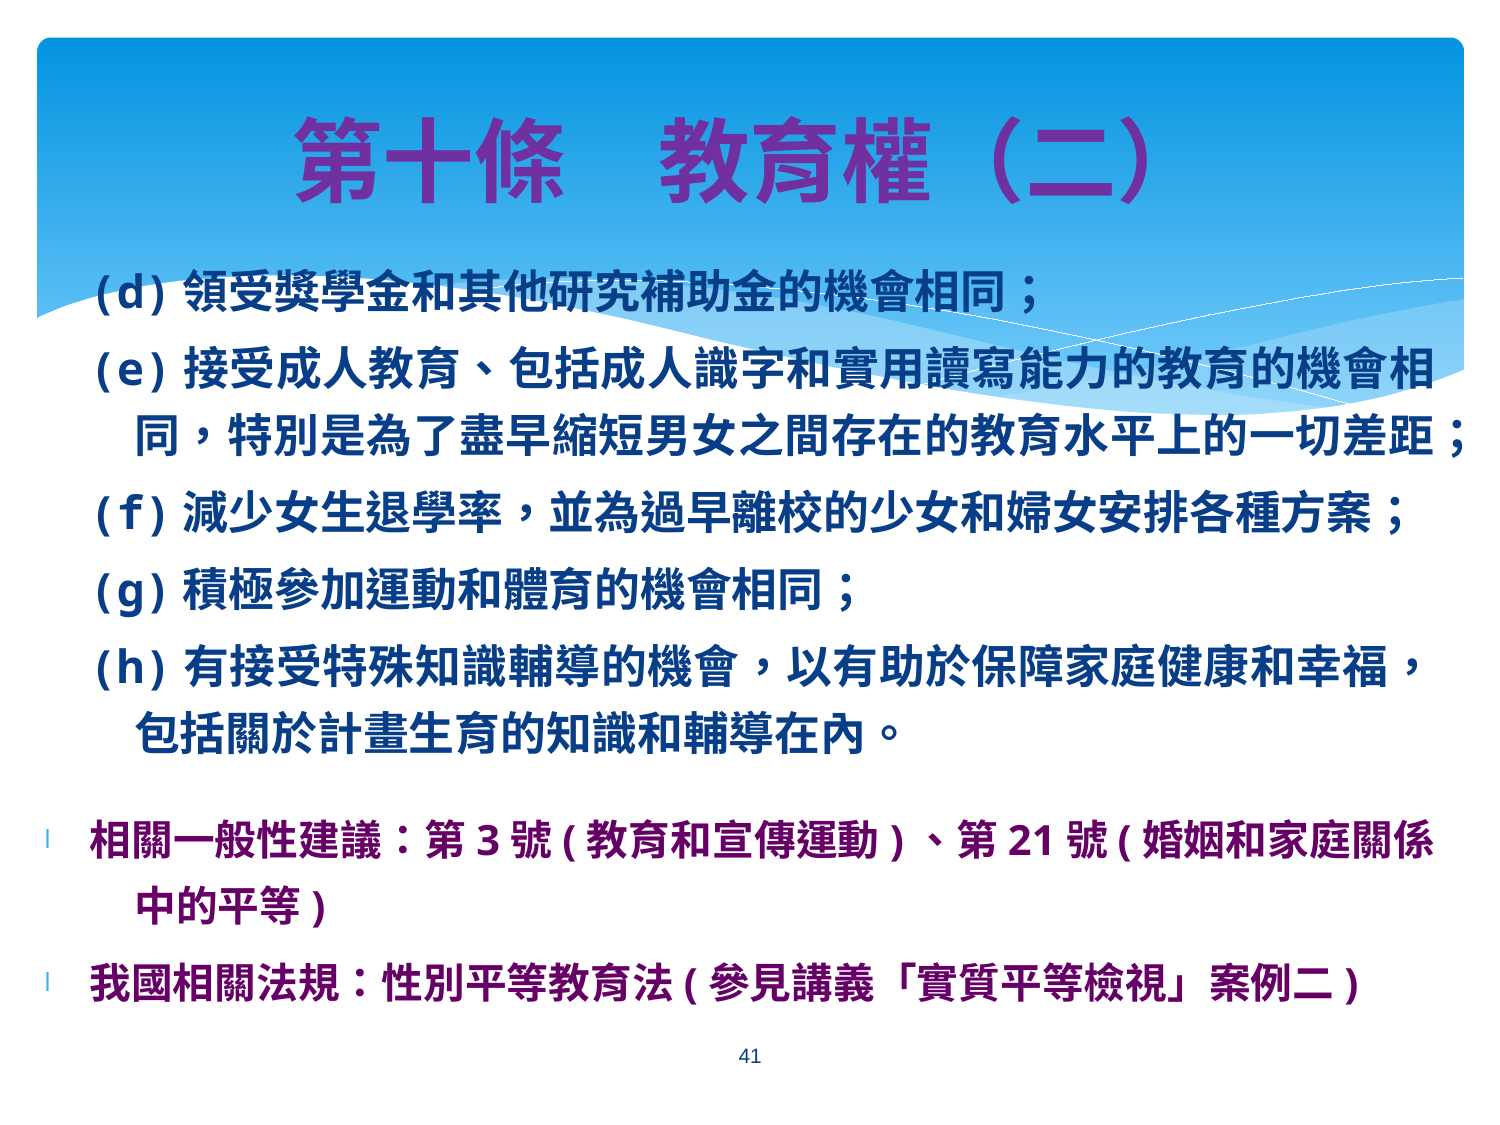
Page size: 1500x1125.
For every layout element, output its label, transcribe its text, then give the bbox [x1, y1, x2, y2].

list (d)領受獎學金和其他研究補助金的機會相同； (e)接受成人教育、包括成人識字和實用讀寫能力的教育的機會相同，特別是為了盡早縮短男女之間存在的教育水平上的一切差距； (f)減少女生退學率，並為過早離校的少女和婦女安排各種方案； (g)積極參加運動和體育的機會相同； (h)有接受特殊知識輔導的機會，以有助於保障家庭健康和幸福，包括關於計畫生育的知識和輔導在內。 相關一般性建議：第3號(教育和宣傳運動)、第21號(婚姻和家庭關係中的平等) 我國相關法規：性別平等教育法(參見講義「實質平等檢視」案例二) [29, 243, 1451, 1059]
title 第十條 教育權（二） [75, 55, 1426, 262]
text_box 41 [654, 1025, 846, 1086]
